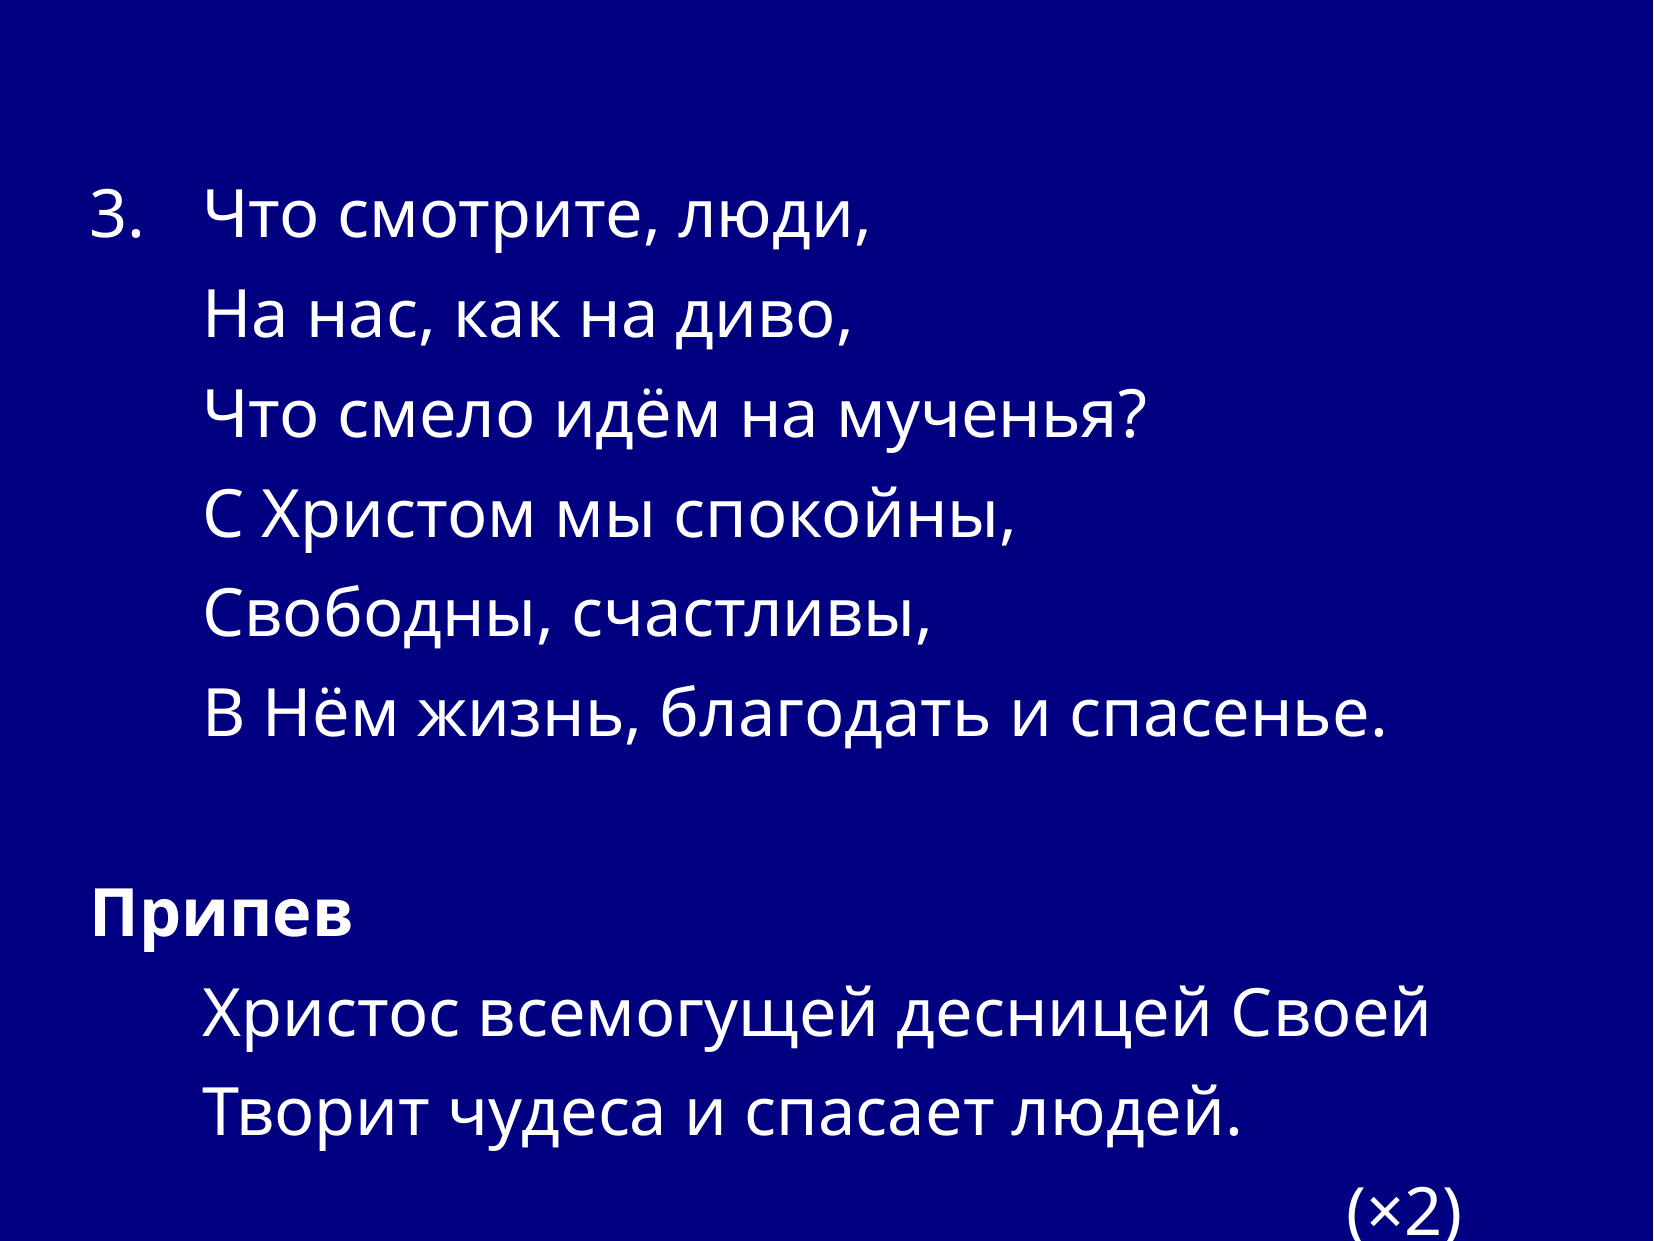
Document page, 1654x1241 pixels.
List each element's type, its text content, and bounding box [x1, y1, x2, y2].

text_box 3. Что смотрите, люди, На нас, как на диво, Что смело идём на мученья? С Христом мы спокойны, Свободны, счастливы, В Нём жизнь, благодать и спасенье. Припев Христос всемогущей десницей Своей Творит чудеса и спасает людей. (×2) [75, 150, 1576, 1163]
